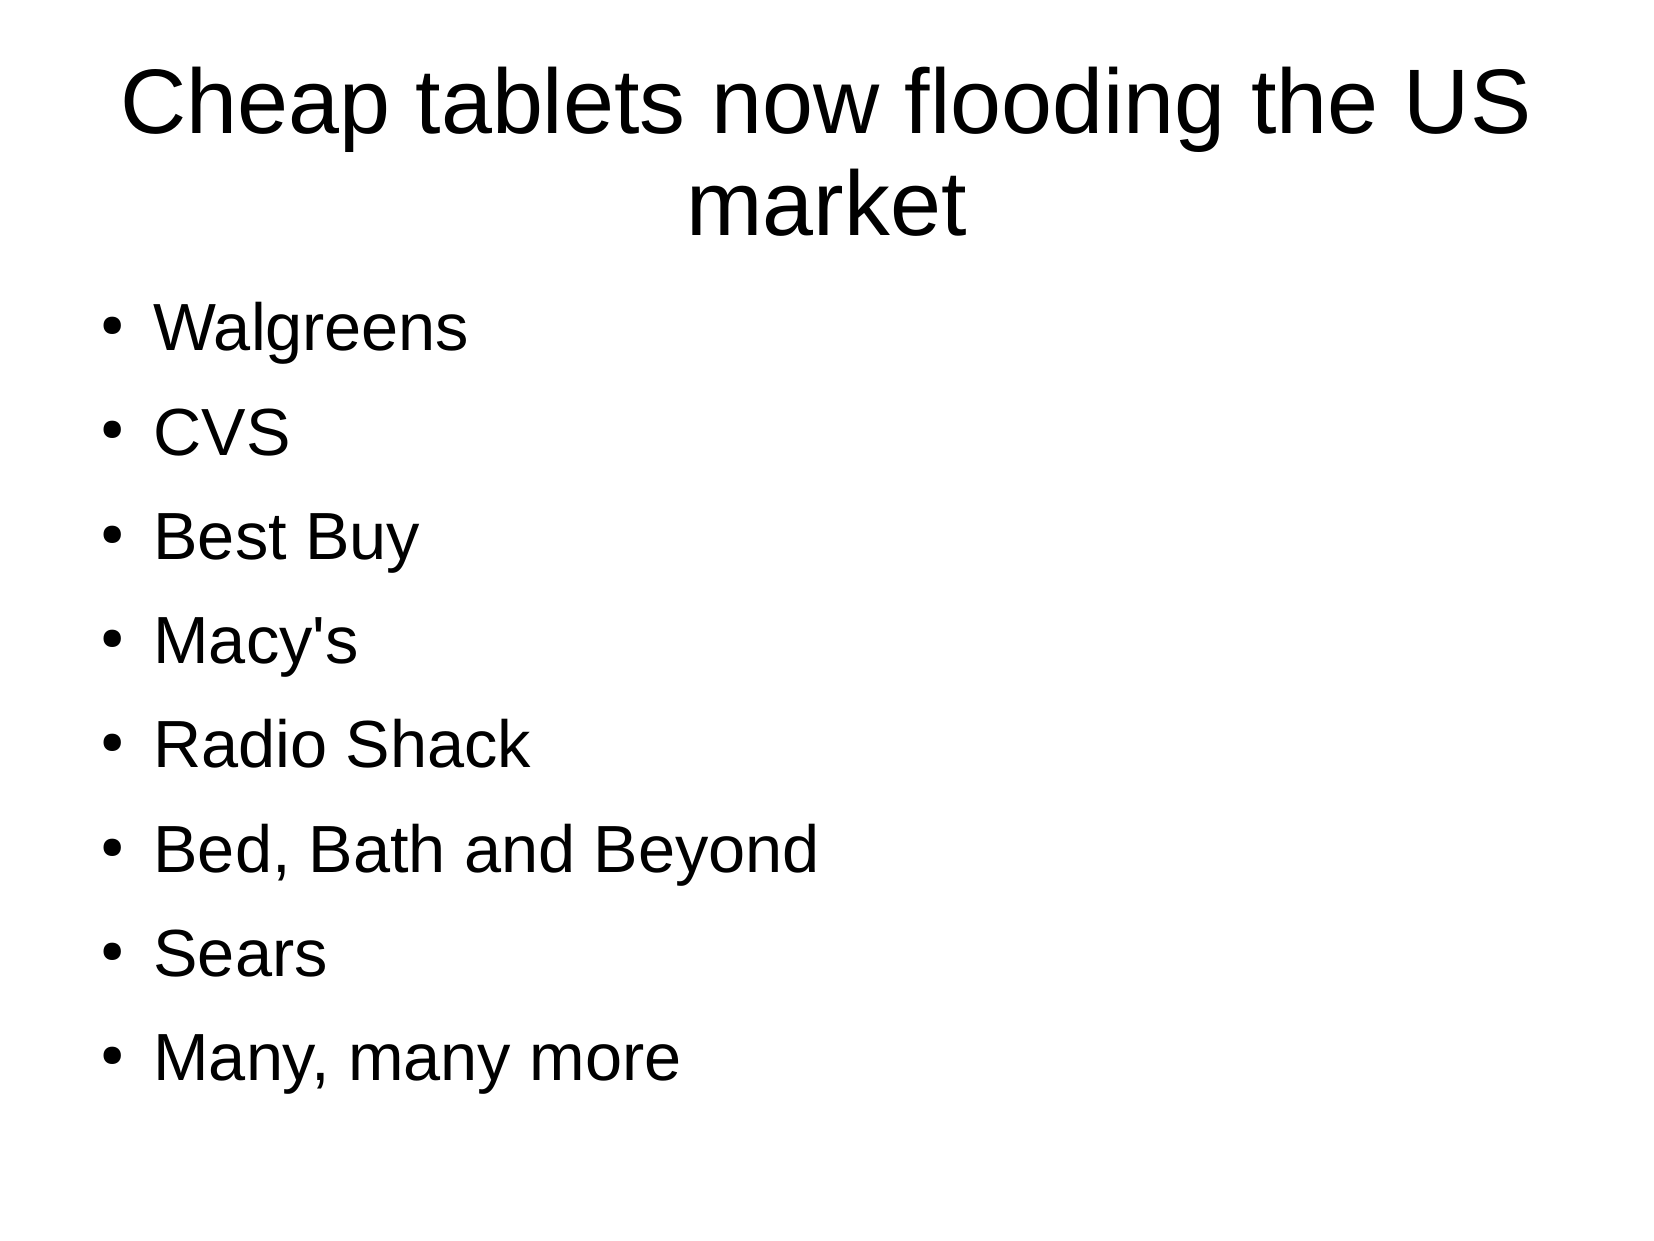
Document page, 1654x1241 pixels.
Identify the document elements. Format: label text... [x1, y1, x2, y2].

list Walgreens CVS Best Buy Macy's Radio Shack Bed, Bath and Beyond Sears Many, many more [82, 290, 1571, 1109]
title Cheap tablets now flooding the US market [82, 49, 1571, 257]
